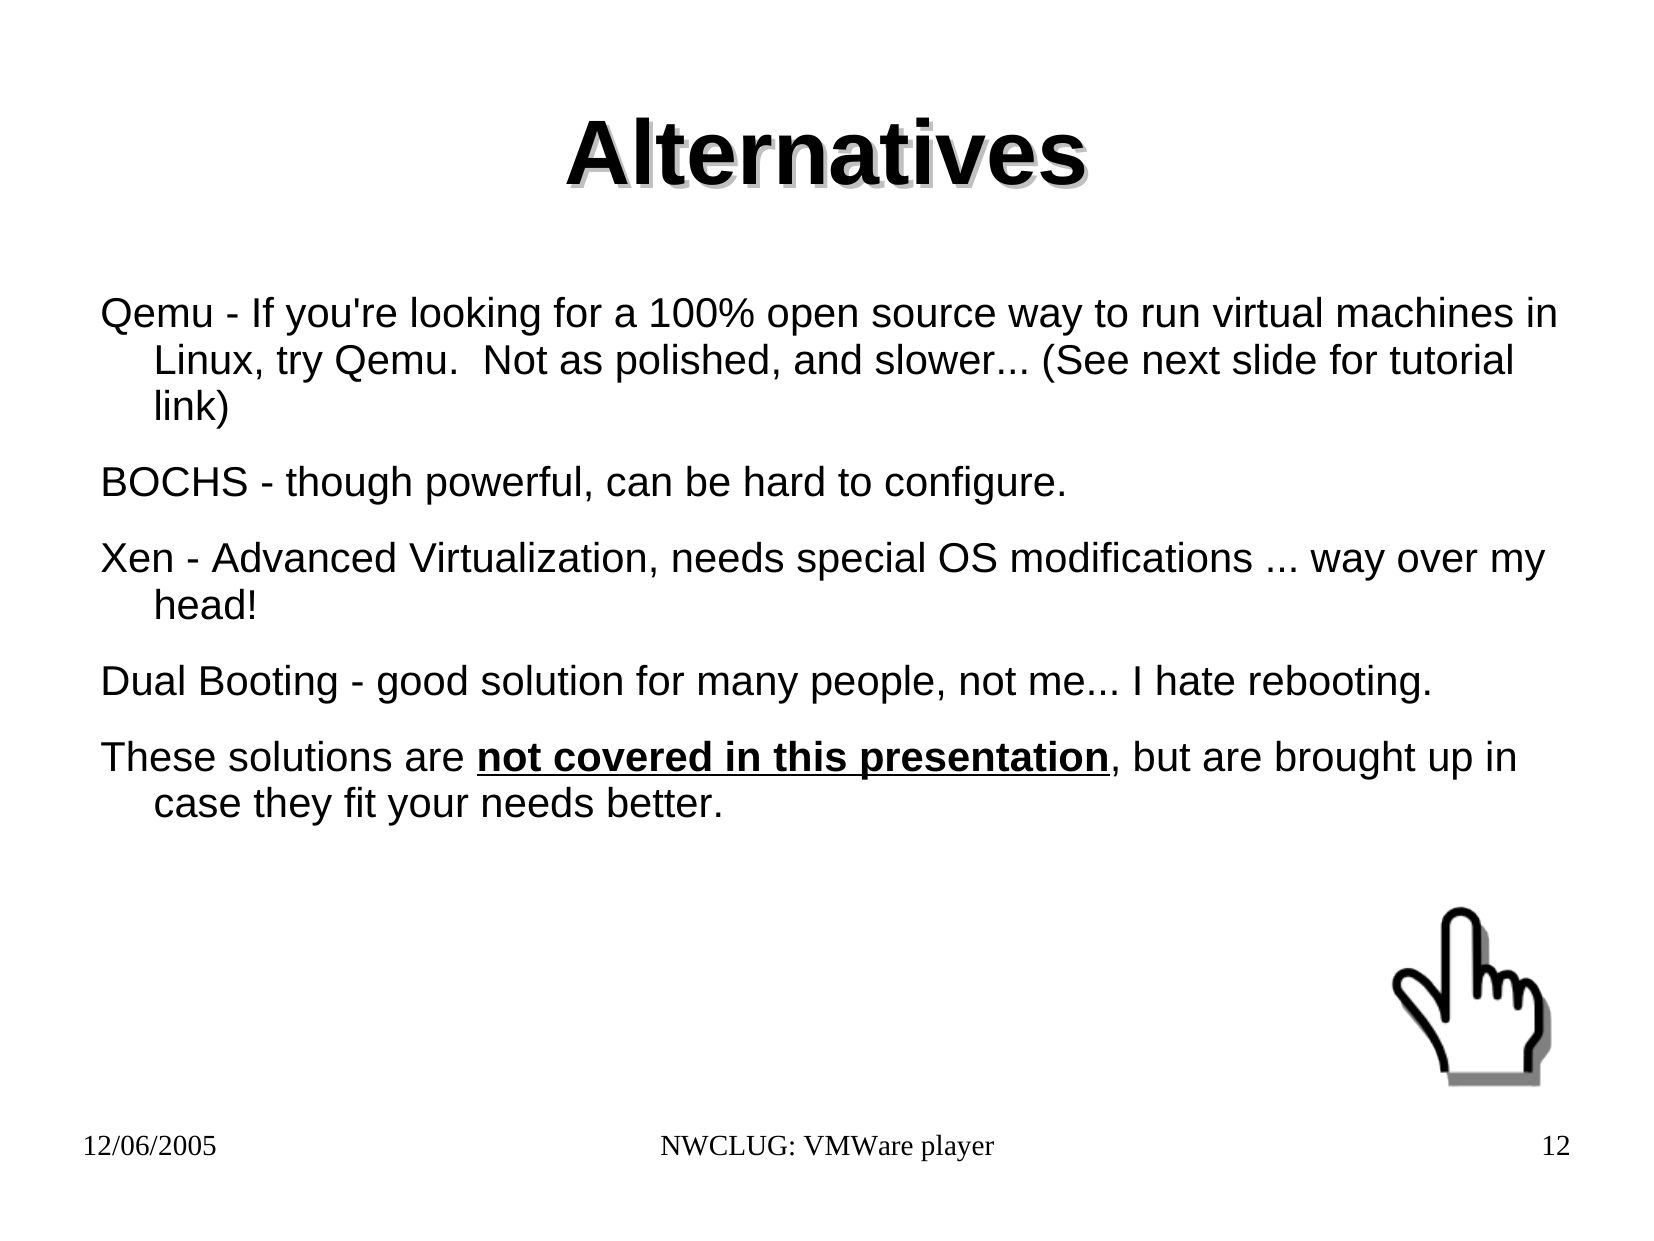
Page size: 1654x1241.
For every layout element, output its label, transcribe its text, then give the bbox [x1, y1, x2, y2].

title Alternatives [82, 49, 1571, 257]
list Qemu - If you're looking for a 100% open source way to run virtual machines in Linux, try Qemu. Not as polished, and slower... (See next slide for tutorial link) BOCHS - though powerful, can be hard to configure. Xen - Advanced Virtualization, needs special OS modifications ... way over my head! Dual Booting - good solution for many people, not me... I hate rebooting. These solutions are not covered in this presentation, but are brought up in case they fit your needs better. [82, 290, 1571, 1174]
picture [1387, 899, 1560, 1100]
